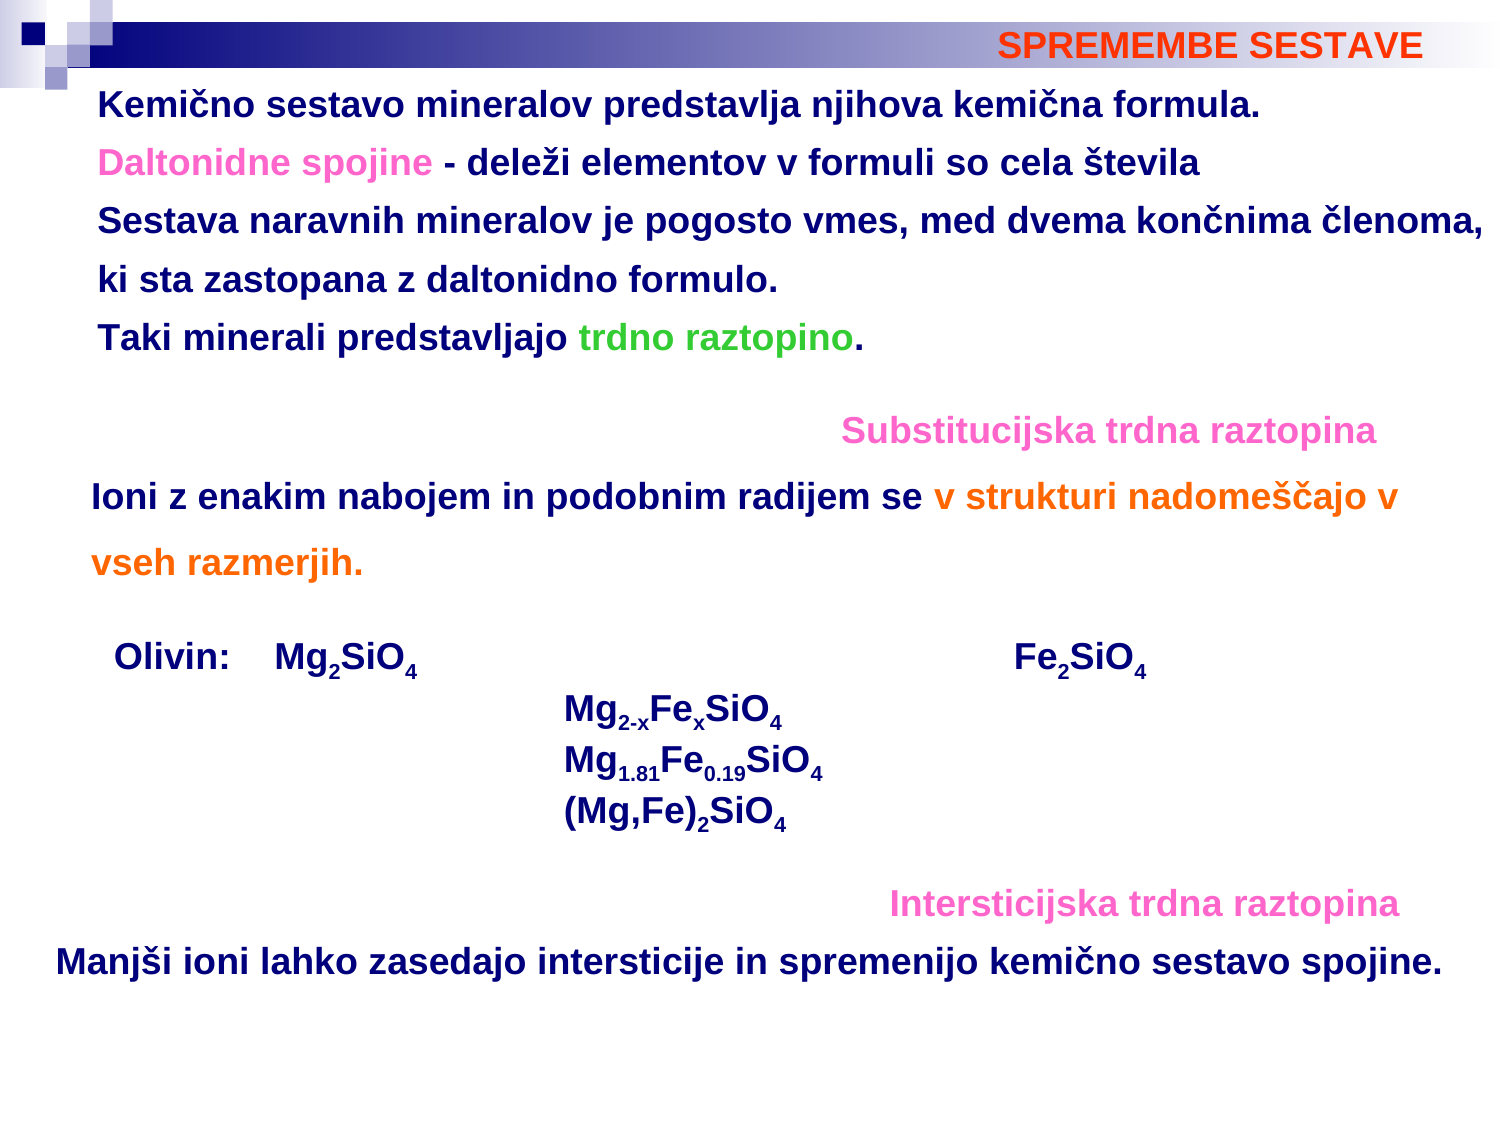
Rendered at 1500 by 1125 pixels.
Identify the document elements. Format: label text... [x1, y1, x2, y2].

text_box Substitucijska trdna raztopina Ioni z enakim nabojem in podobnim radijem se v strukturi nadomeščajo v vseh razmerjih. [76, 385, 1425, 591]
text_box Intersticijska trdna raztopina Manjši ioni lahko zasedajo intersticije in spremenijo kemično sestavo spojine. [40, 857, 1460, 991]
text_box Olivin: Mg2SiO4 Fe2SiO4 Mg2-xFexSiO4 Mg1.81Fe0.19SiO4 (Mg,Fe)2SiO4 [99, 624, 1162, 845]
text_box SPREMEMBE SESTAVE Kemično sestavo mineralov predstavlja njihova kemična formula. Daltonidne spojine - deleži elementov v formuli so cela števila Sestava naravnih mineralov je pogosto vmes, med dvema končnima členoma, ki sta zastopana z daltonidno formulo. Taki minerali predstavljajo trdno raztopino. [82, 0, 1500, 367]
